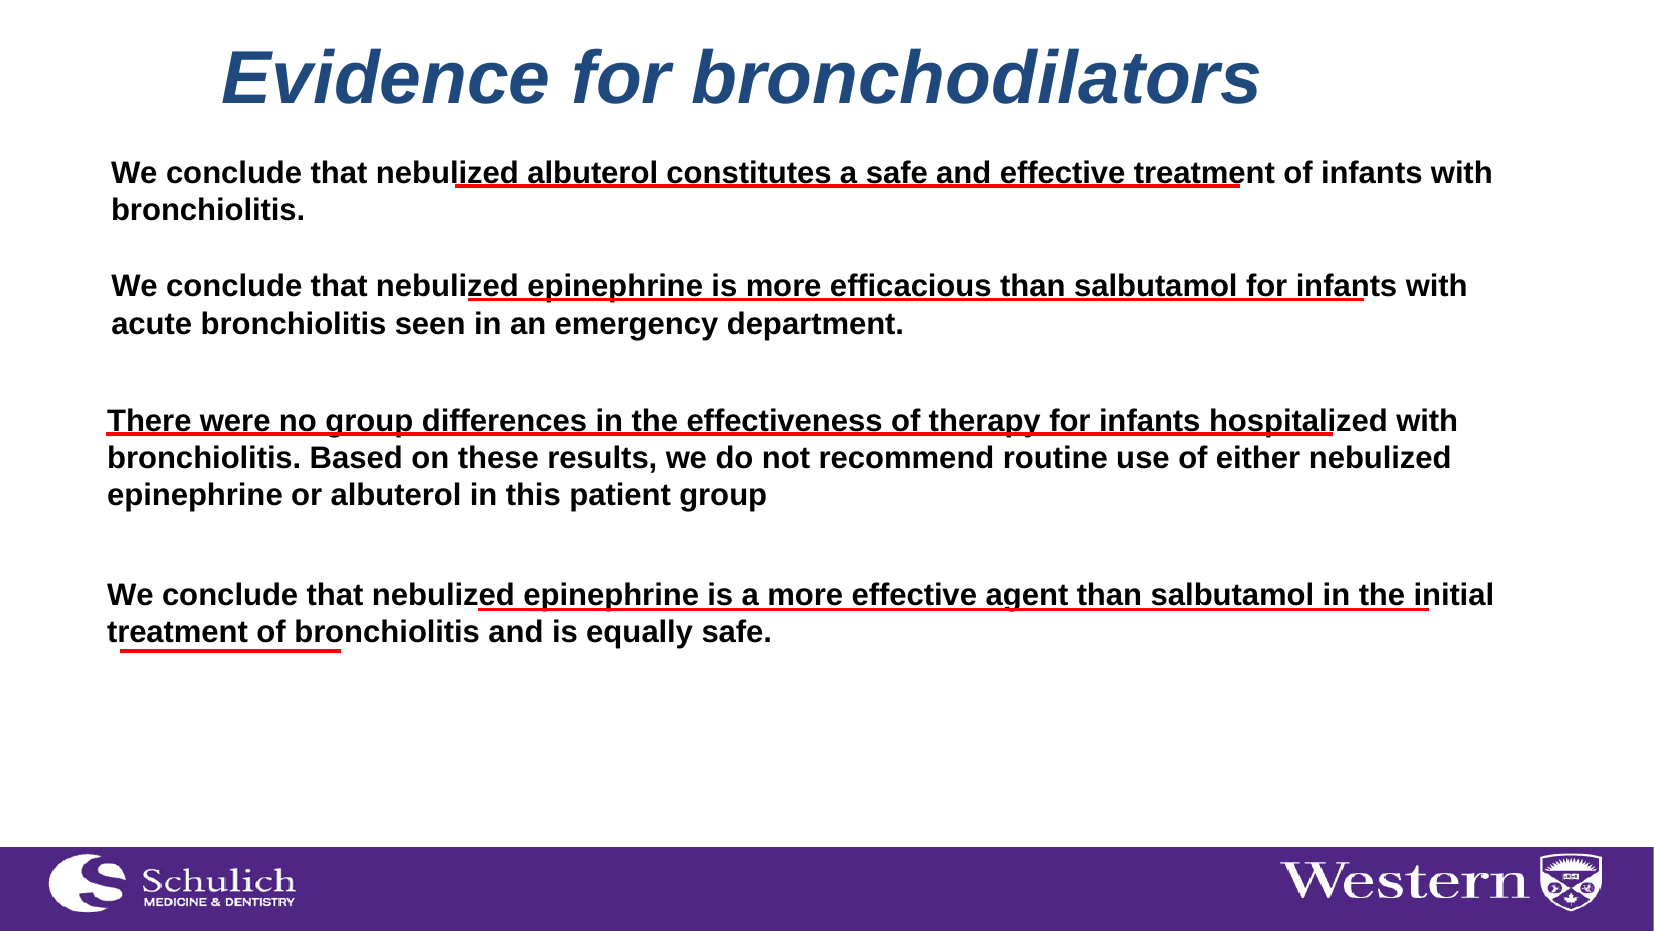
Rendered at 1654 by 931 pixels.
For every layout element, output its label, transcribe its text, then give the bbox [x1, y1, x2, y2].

text_box We conclude that nebulized epinephrine is more efficacious than salbutamol for infants with acute bronchiolitis seen in an emergency department. [96, 258, 1544, 349]
picture [0, 0, 1654, 931]
text_box There were no group differences in the effectiveness of therapy for infants hospitalized with bronchiolitis. Based on these results, we do not recommend routine use of either nebulized epinephrine or albuterol in this patient group [92, 392, 1567, 520]
text_box We conclude that nebulized albuterol constitutes a safe and effective treatment of infants with bronchiolitis. [96, 144, 1558, 235]
text_box We conclude that nebulized epinephrine is a more effective agent than salbutamol in the initial treatment of bronchiolitis and is equally safe. [92, 566, 1526, 657]
text_box Evidence for bronchodilators [206, 20, 1278, 126]
